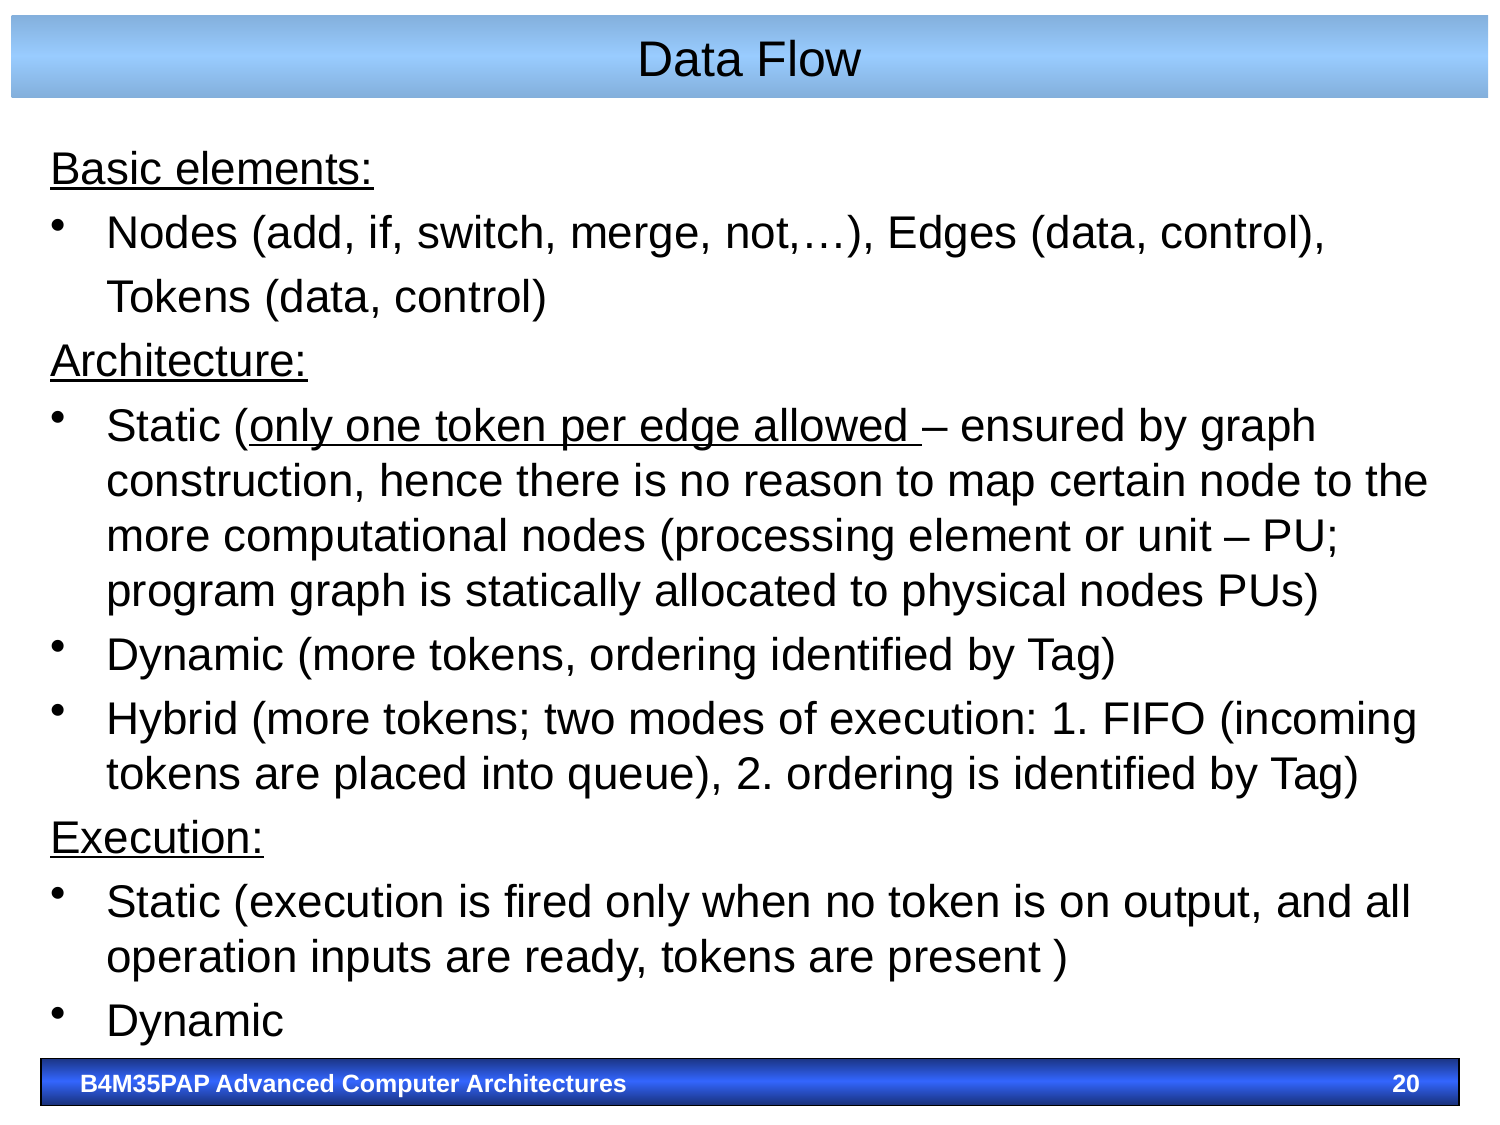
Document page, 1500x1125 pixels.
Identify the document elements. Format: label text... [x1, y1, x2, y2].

title Data Flow [11, 15, 1489, 98]
text_box Basic elements: Nodes (add, if, switch, merge, not,…), Edges (data, control), Tokens (data, control) Architecture: Static (only one token per edge allowed – ensured by graph construction, hence there is no reason to map certain node to the more computational nodes (processing element or unit – PU; program graph is statically allocated to physical nodes PUs) Dynamic (more tokens, ordering identified by Tag) Hybrid (more tokens; two modes of execution: 1. FIFO (incoming tokens are placed into queue), 2. ordering is identified by Tag) Execution: Static (execution is fired only when no token is on output, and all operation inputs are ready, tokens are present ) Dynamic [35, 131, 1500, 1041]
